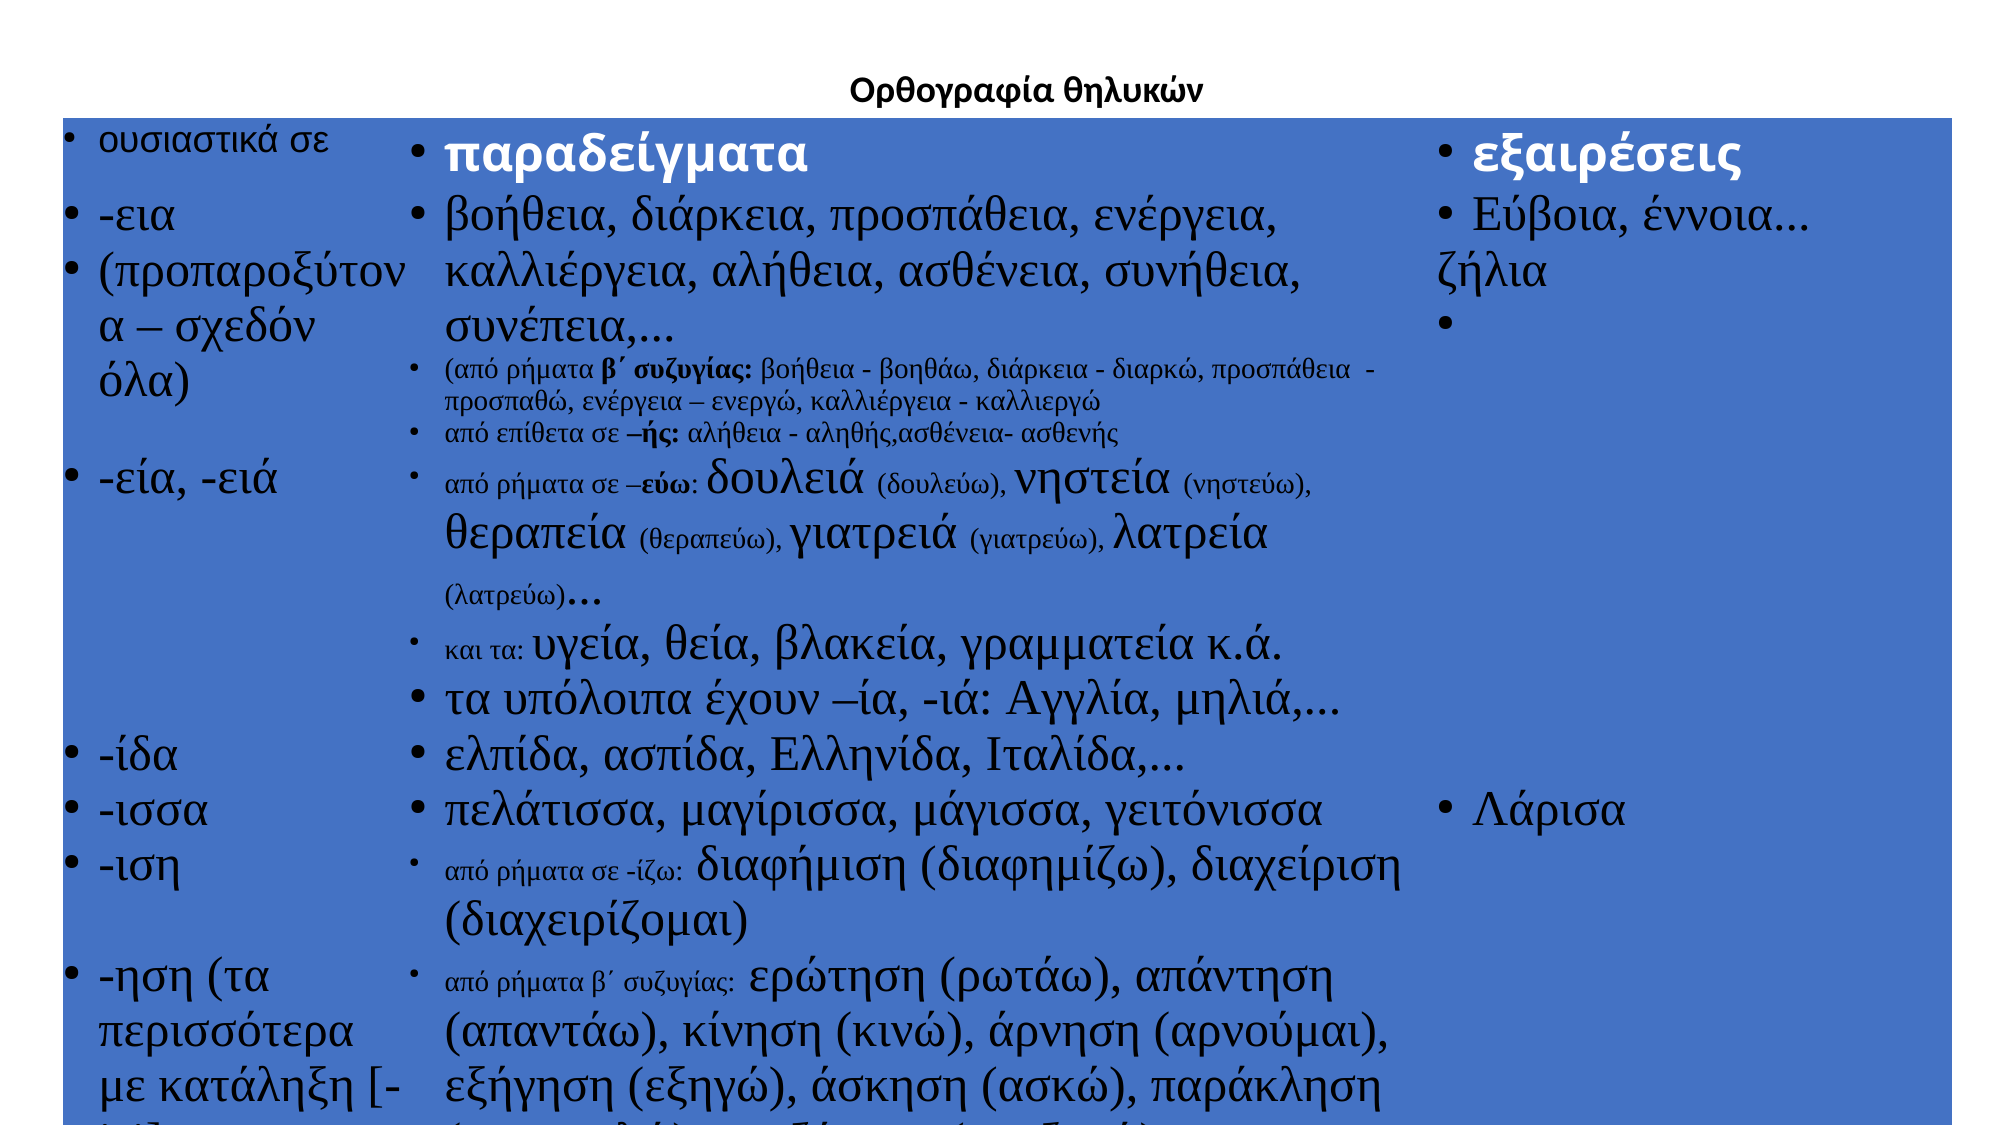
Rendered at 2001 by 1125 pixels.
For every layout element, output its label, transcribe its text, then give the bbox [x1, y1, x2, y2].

table_cell Εύβοια, έννοια... ζήλια [1437, 186, 1952, 449]
table_cell -ίδα [63, 725, 409, 781]
table_cell από ρήματα σε -ίζω: διαφήμιση (διαφημίζω), διαχείριση (διαχειρίζομαι) [409, 836, 1437, 947]
table_cell -εία, -ειά [63, 449, 409, 725]
table_cell -ισσα [63, 781, 409, 836]
table_cell βοήθεια, διάρκεια, προσπάθεια, ενέργεια, καλλιέργεια, αλήθεια, ασθένεια, συνήθεια, συνέπεια,... (από ρήματα β΄ συζυγίας: βοήθεια - βοηθάω, διάρκεια - διαρκώ, προσπάθεια - προσπαθώ, ενέργεια – ενεργώ, καλλιέργεια - καλλιεργώ από επίθετα σε –ής: αλήθεια - αληθής,ασθένεια- ασθενής [409, 186, 1437, 449]
table_cell Λάρισα [1437, 781, 1952, 836]
table_cell από ρήματα σε –εύω: δουλειά (δουλεύω), νηστεία (νηστεύω), θεραπεία (θεραπεύω), γιατρειά (γιατρεύω), λατρεία (λατρεύω)... και τα: υγεία, θεία, βλακεία, γραμματεία κ.ά. τα υπόλοιπα έχουν –ία, -ιά: Αγγλία, μηλιά,... [409, 449, 1437, 725]
table_cell πελάτισσα, μαγίρισσα, μάγισσα, γειτόνισσα [409, 781, 1437, 836]
table_cell -ιση [63, 836, 409, 947]
table_cell [1437, 836, 1952, 947]
table_header παραδείγματα [409, 118, 1437, 186]
table_cell Λάρισα [1541, 804, 1553, 824]
table_cell [1437, 449, 1952, 725]
text_box Oρθογραφία θηλυκών [835, 57, 1222, 119]
table_cell ελπίδα, ασπίδα, Ελληνίδα, Ιταλίδα,... [409, 725, 1437, 781]
table_cell -ηση (τα περισσότερα με κατάληξη [-isi] [63, 947, 409, 1125]
table_cell -εια (προπαροξύτονα – σχεδόν όλα) [63, 186, 409, 449]
table_cell από ρήματα β΄ συζυγίας: ερώτηση (ρωτάω), απάντηση (απαντάω), κίνηση (κινώ), άρνηση (αρνούμαι), εξήγηση (εξηγώ), άσκηση (ασκώ), παράκληση (παρακαλώ), αναζήτηση (αναζητώ), ... [409, 947, 1437, 1125]
table_header εξαιρέσεις [1437, 118, 1952, 186]
table_header ουσιαστικά σε [63, 118, 409, 186]
table_cell [1437, 725, 1952, 781]
table_cell [1437, 947, 1952, 1125]
